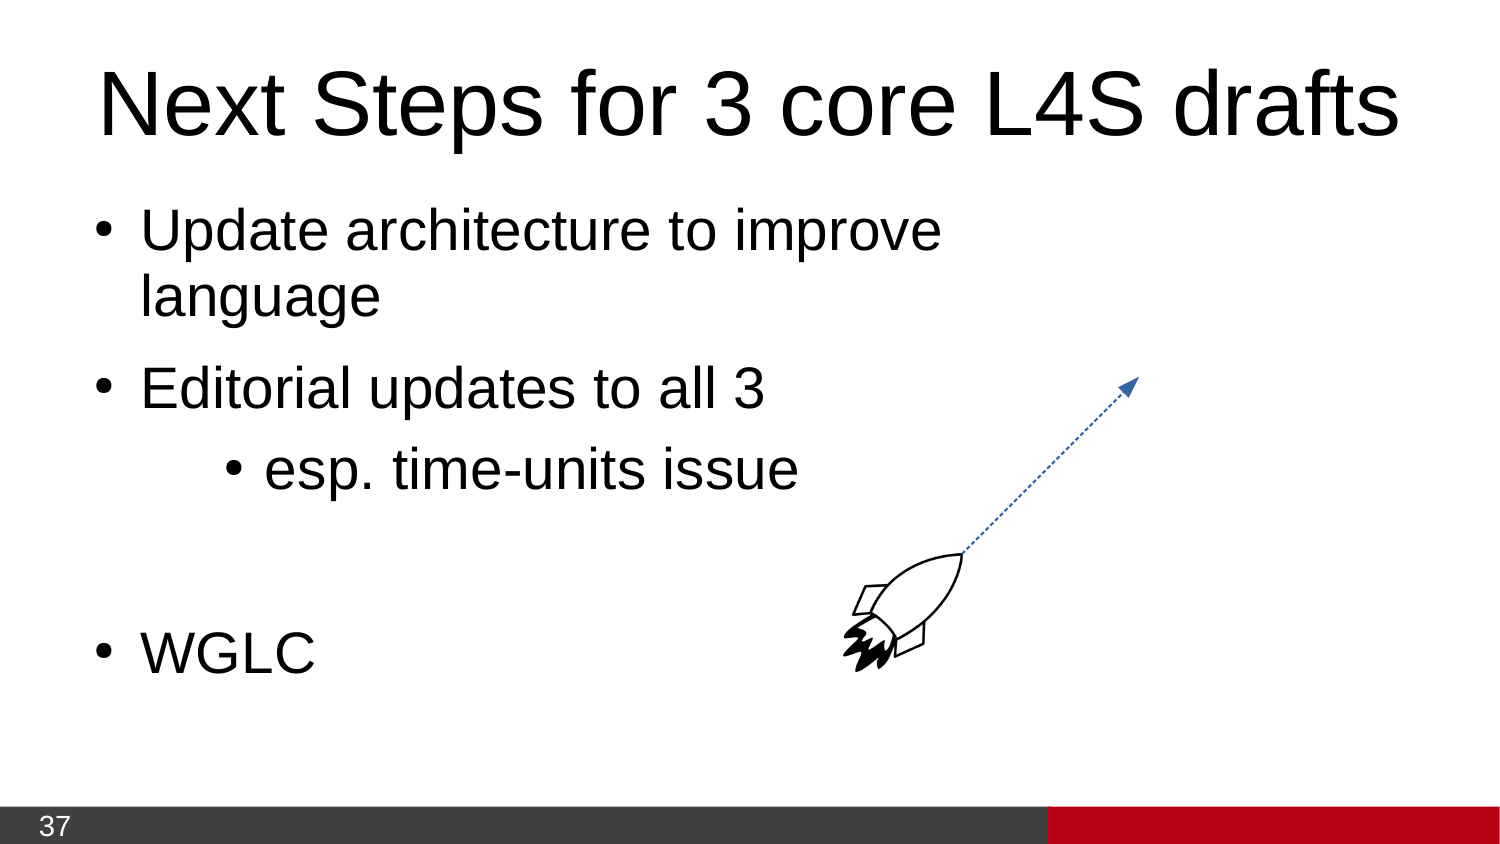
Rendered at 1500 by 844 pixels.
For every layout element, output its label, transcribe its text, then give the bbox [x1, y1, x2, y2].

picture [843, 553, 963, 673]
list Update architecture to improve language Editorial updates to all 3 esp. time-units issue WGLC [77, 197, 1098, 687]
title Next Steps for 3 core L4S drafts [75, 33, 1425, 175]
